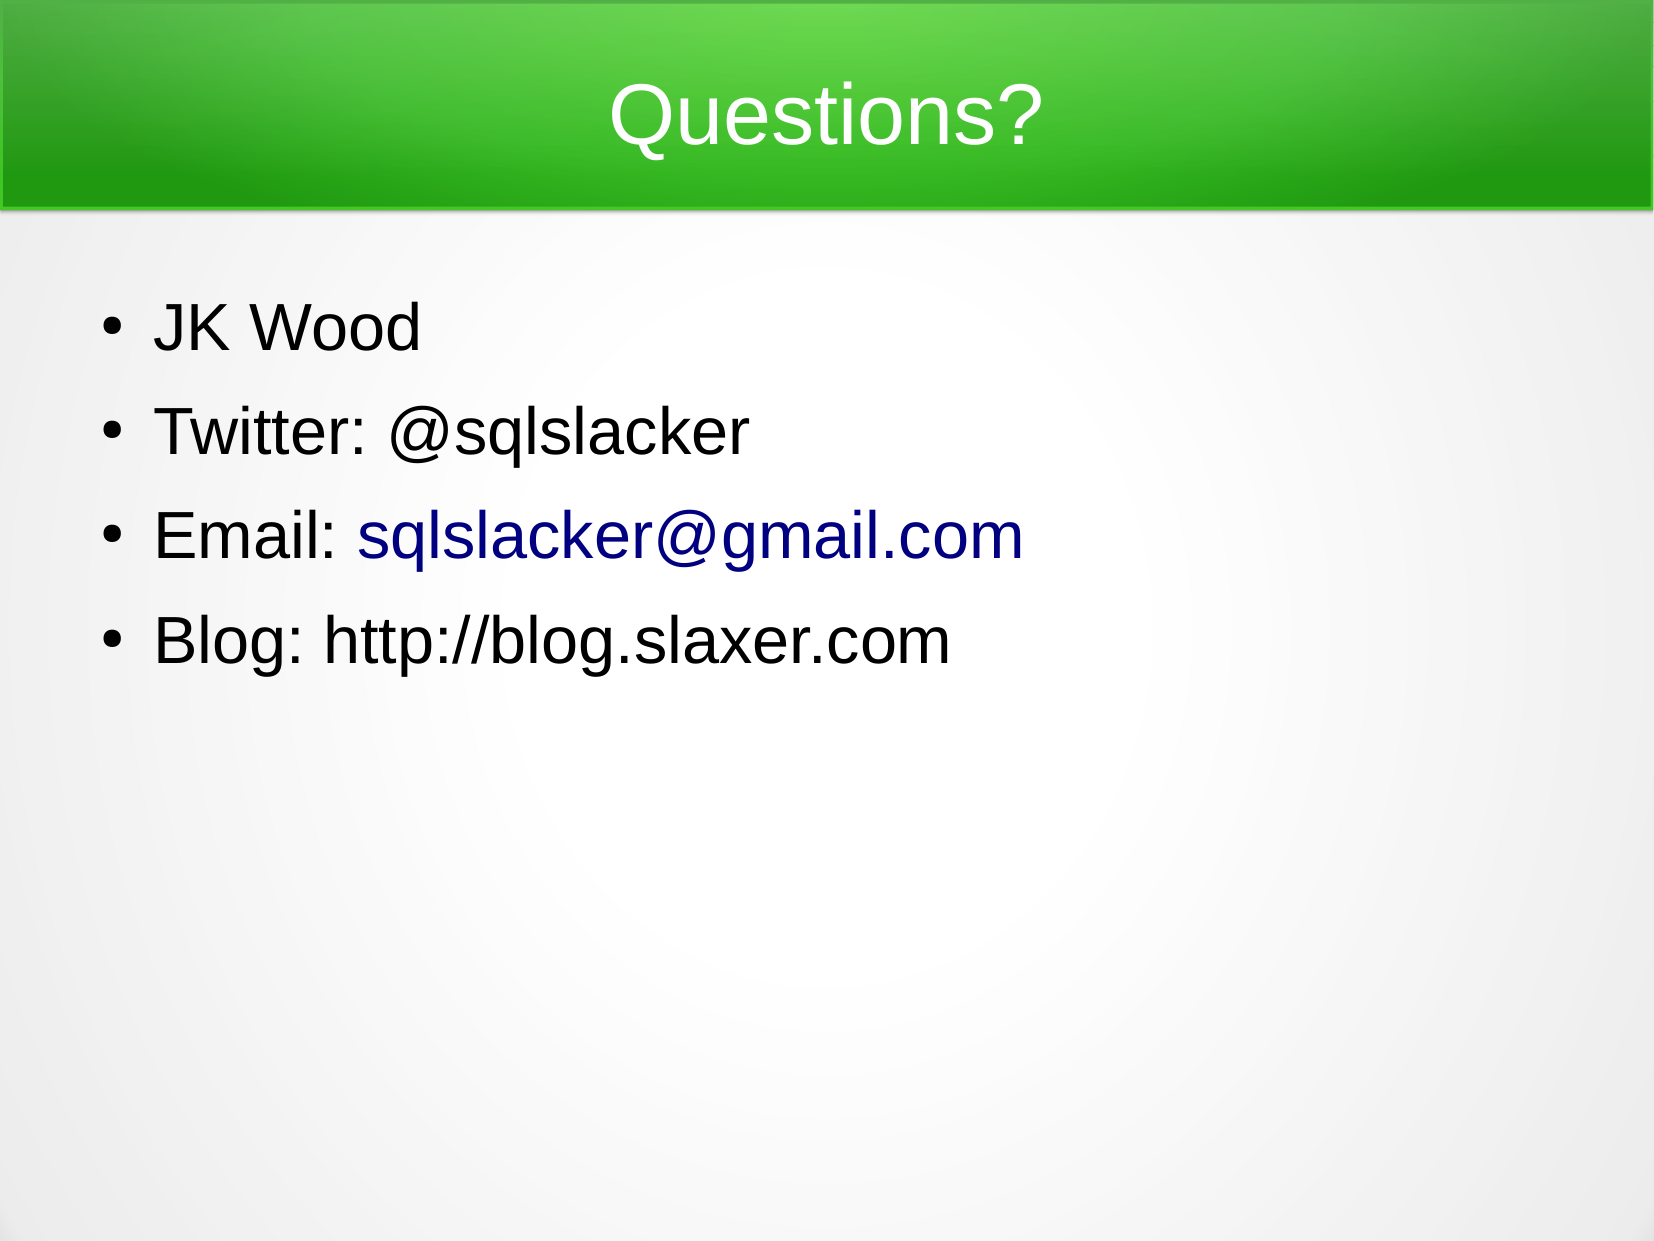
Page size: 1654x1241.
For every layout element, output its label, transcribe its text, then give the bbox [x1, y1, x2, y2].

title Questions? [82, 49, 1571, 179]
list JK Wood Twitter: @sqlslacker Email: sqlslacker@gmail.com Blog: http://blog.slaxer.com [82, 290, 1538, 1010]
